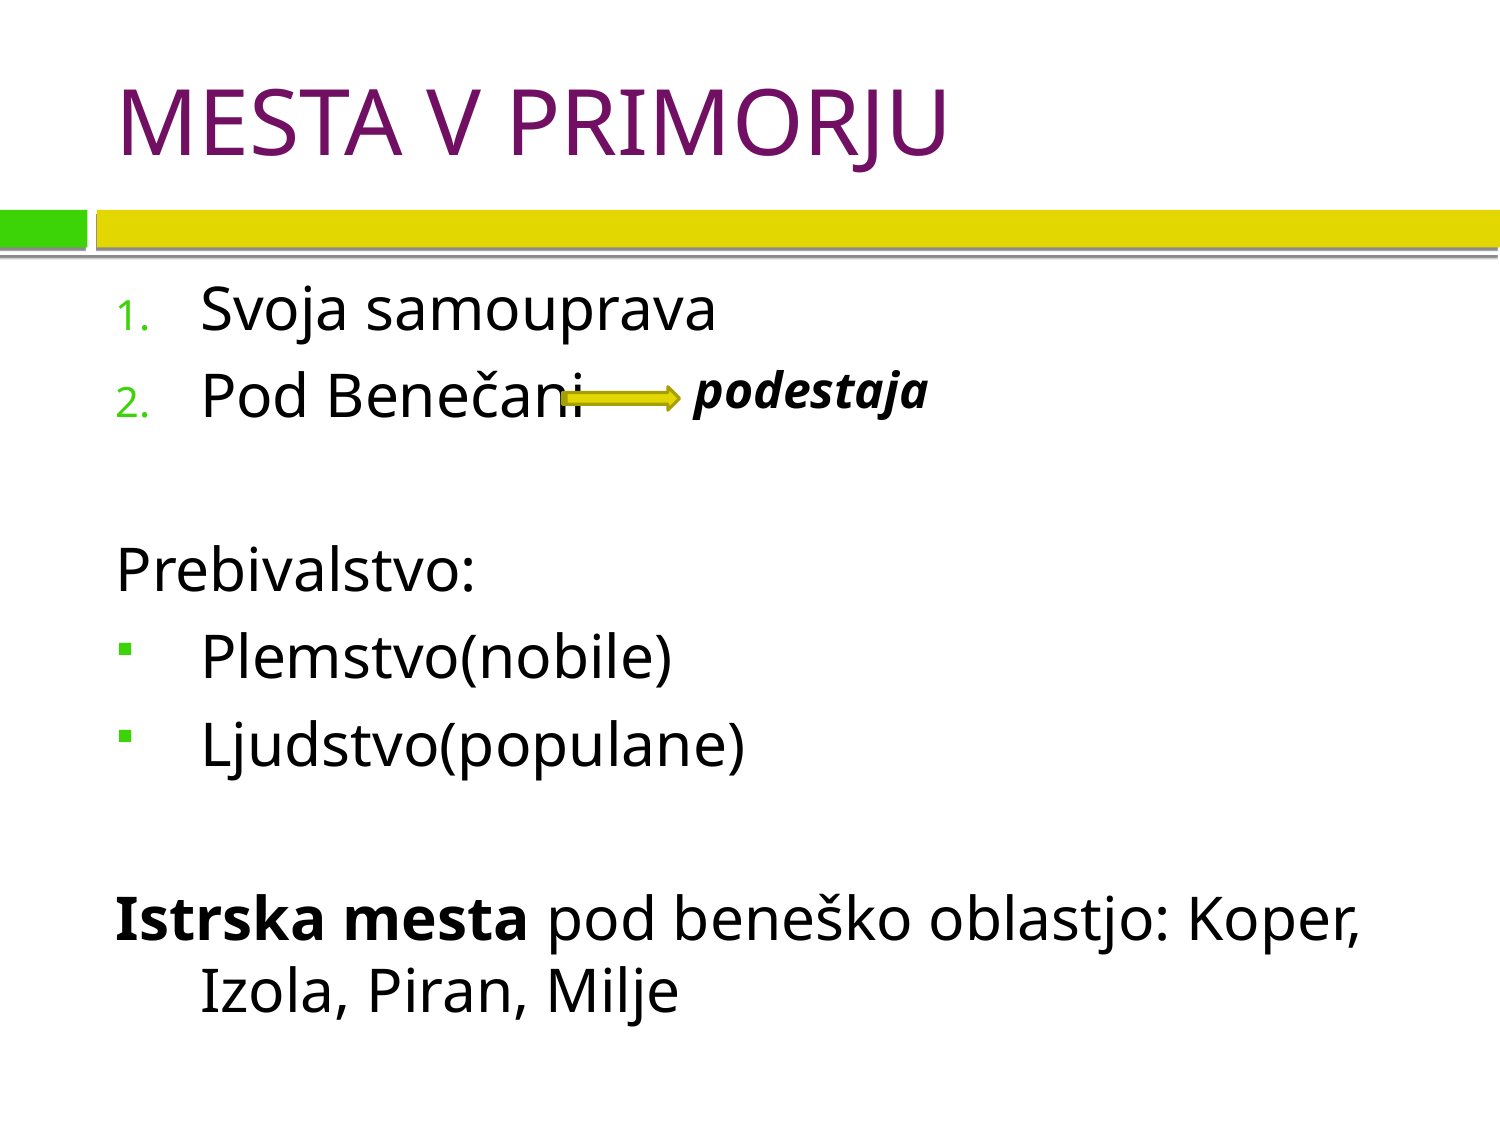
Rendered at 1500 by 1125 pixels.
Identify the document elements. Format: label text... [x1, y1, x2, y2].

title MESTA V PRIMORJU [100, 37, 1438, 200]
text_box [562, 386, 679, 411]
text_box podestaja [679, 351, 1043, 427]
list Svoja samouprava Pod Benečani Prebivalstvo: Plemstvo(nobile) Ljudstvo(populane) Istrska mesta pod beneško oblastjo: Koper, Izola, Piran, Milje [100, 262, 1465, 1125]
